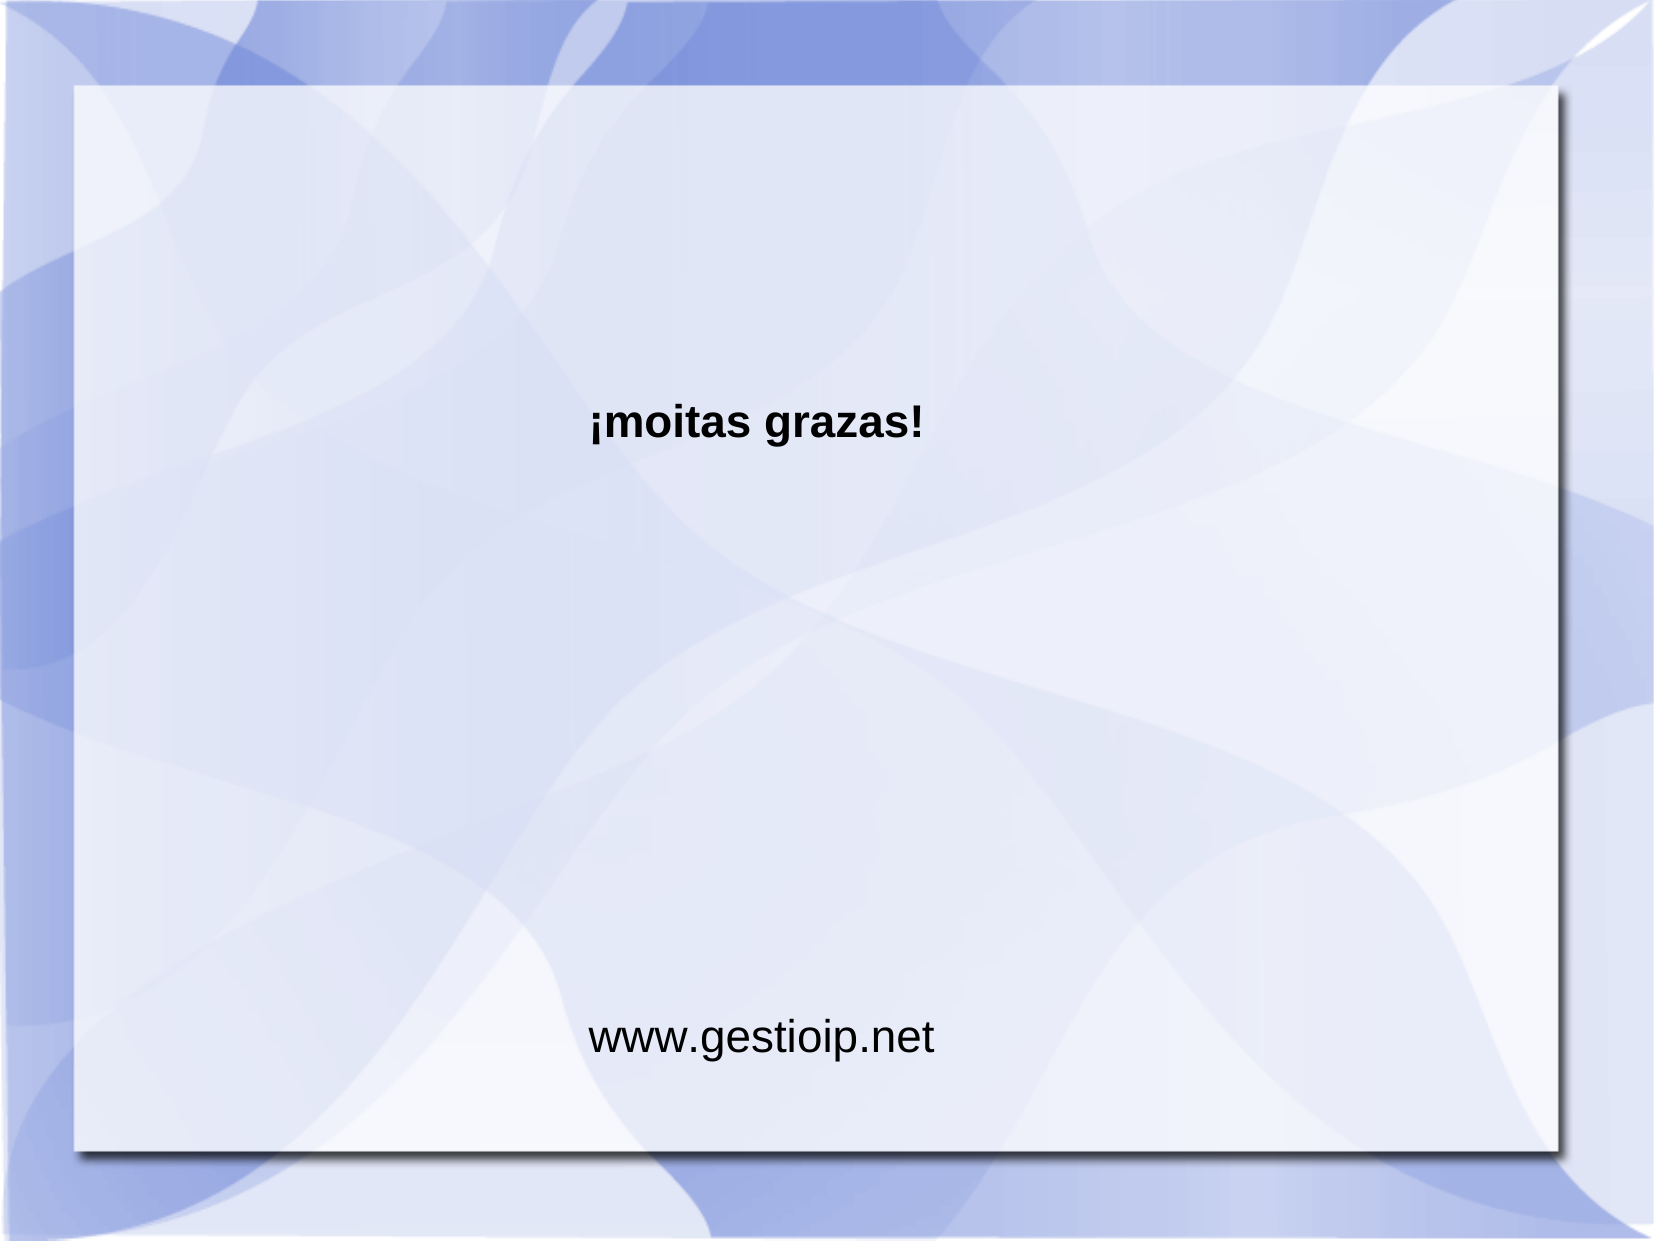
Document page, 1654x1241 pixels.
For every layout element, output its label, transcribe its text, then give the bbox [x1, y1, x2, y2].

picture [0, 0, 1654, 1241]
text_box ¡moitas grazas! www.gestioip.net [588, 377, 1180, 1241]
